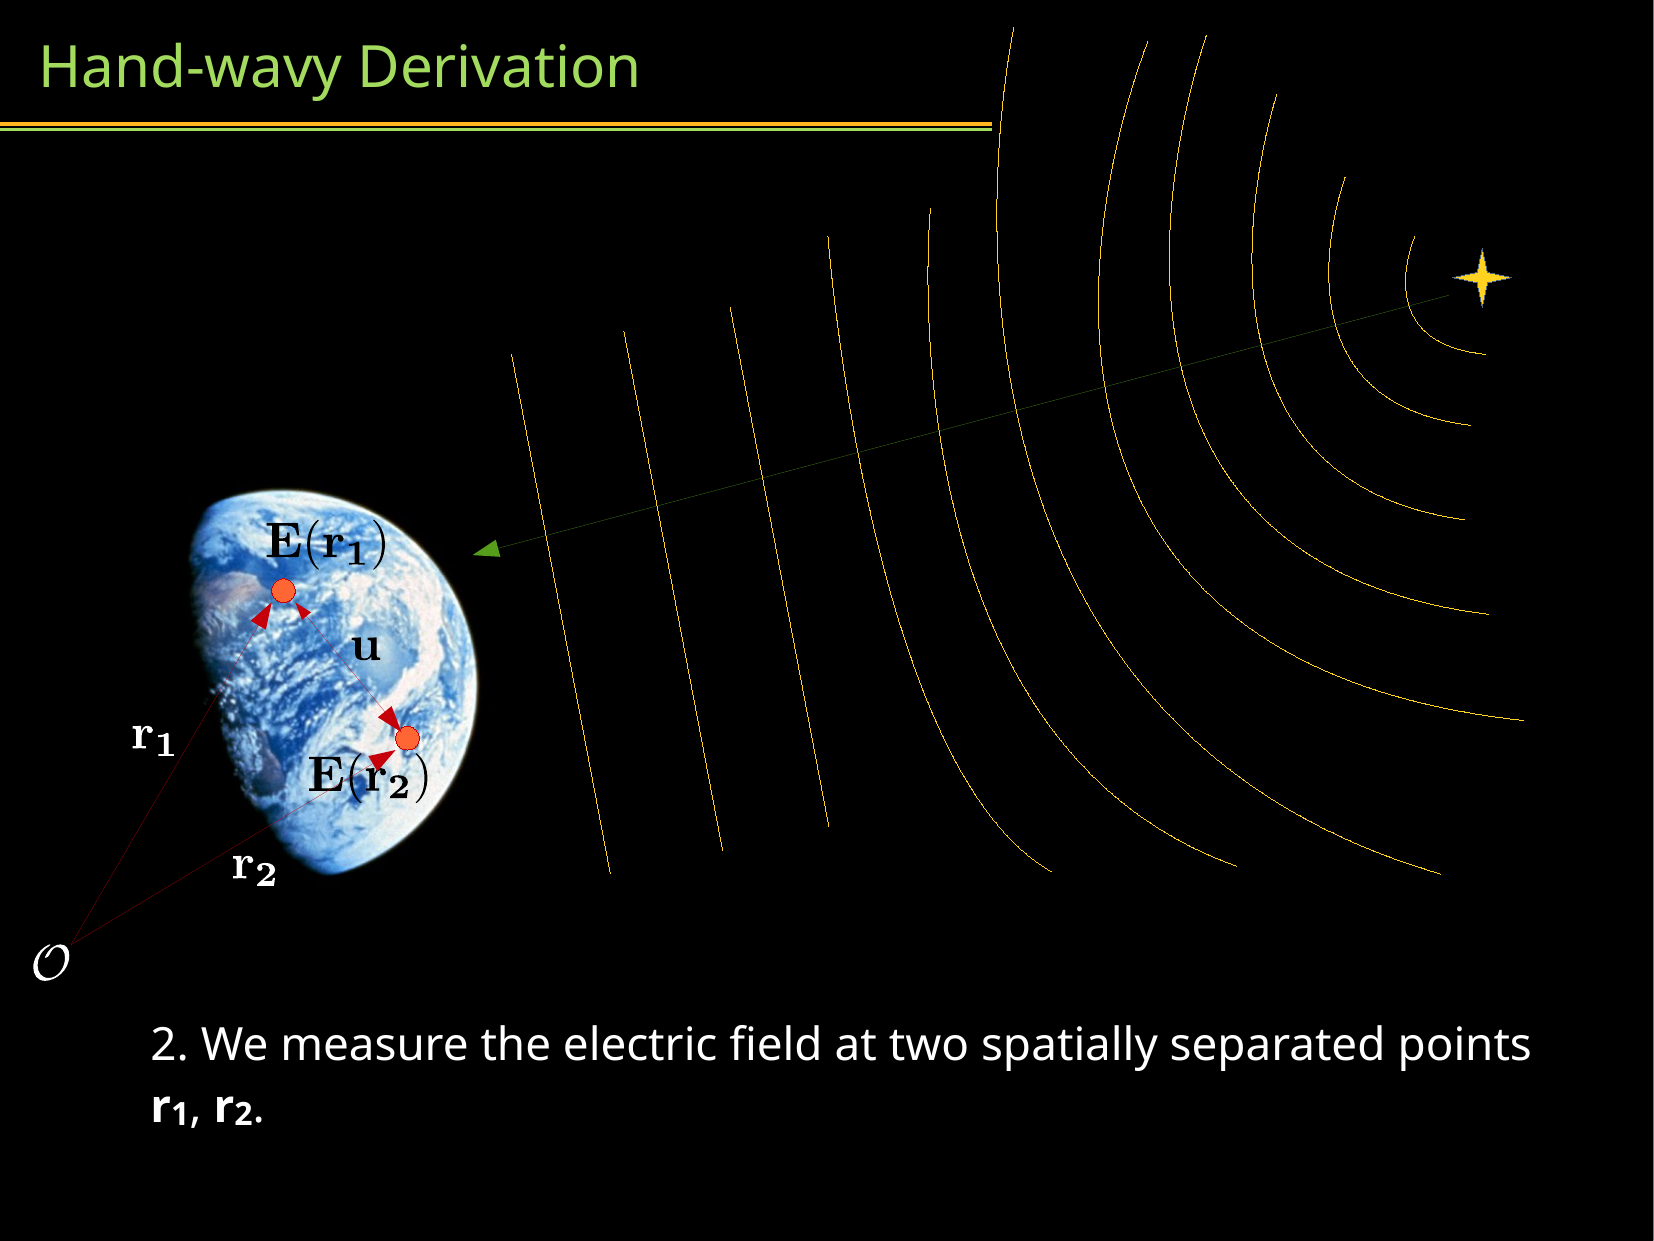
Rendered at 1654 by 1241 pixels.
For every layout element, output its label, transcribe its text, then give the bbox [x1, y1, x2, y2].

text_box [271, 578, 296, 603]
text_box [395, 726, 420, 751]
text_box [349, 637, 382, 661]
text_box 2. We measure the electric field at two spatially separated points r1, r2. [135, 1003, 1554, 1089]
text_box [1452, 248, 1512, 308]
text_box [231, 855, 278, 886]
text_box Hand-wavy Derivation [23, 17, 1063, 103]
text_box [308, 753, 433, 804]
text_box [130, 725, 178, 756]
text_box [30, 944, 72, 981]
text_box [264, 519, 390, 570]
picture [0, 0, 1654, 1241]
text_box [307, 753, 377, 802]
